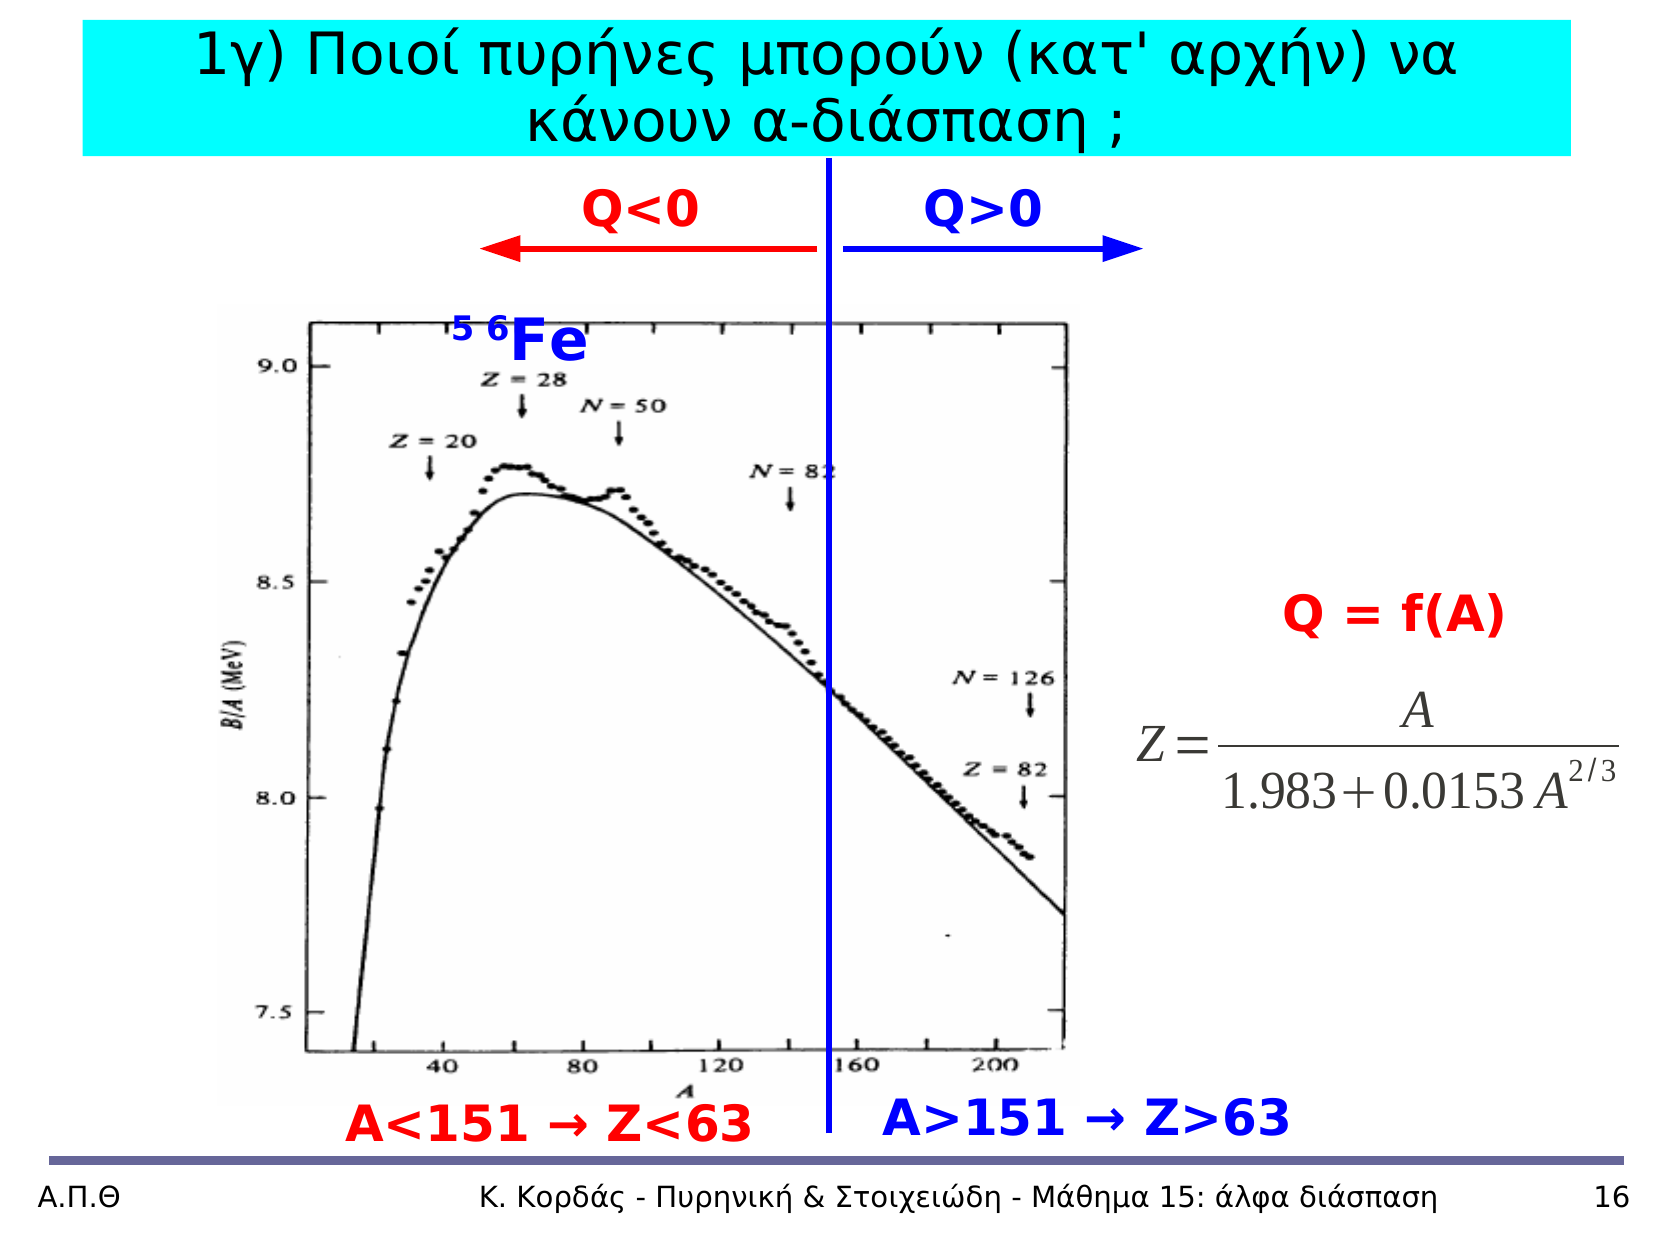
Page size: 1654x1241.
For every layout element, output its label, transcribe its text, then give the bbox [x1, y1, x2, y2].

text_box A>151 → Z>63 [867, 1081, 1449, 1156]
text_box A<151 → Z<63 [330, 1087, 912, 1162]
text_box Q = f(A) [1211, 585, 1538, 644]
text_box Q>0 [908, 172, 1097, 246]
text_box Q<0 [566, 172, 754, 246]
picture [832, 296, 1080, 1087]
text_box 5 6Fe [436, 298, 634, 412]
chart [1120, 677, 1633, 823]
picture [217, 296, 826, 1106]
title 1γ) Ποιοί πυρήνες μπορούν (κατ' αρχήν) να κάνουν α-διάσπαση ; [82, 19, 1571, 157]
